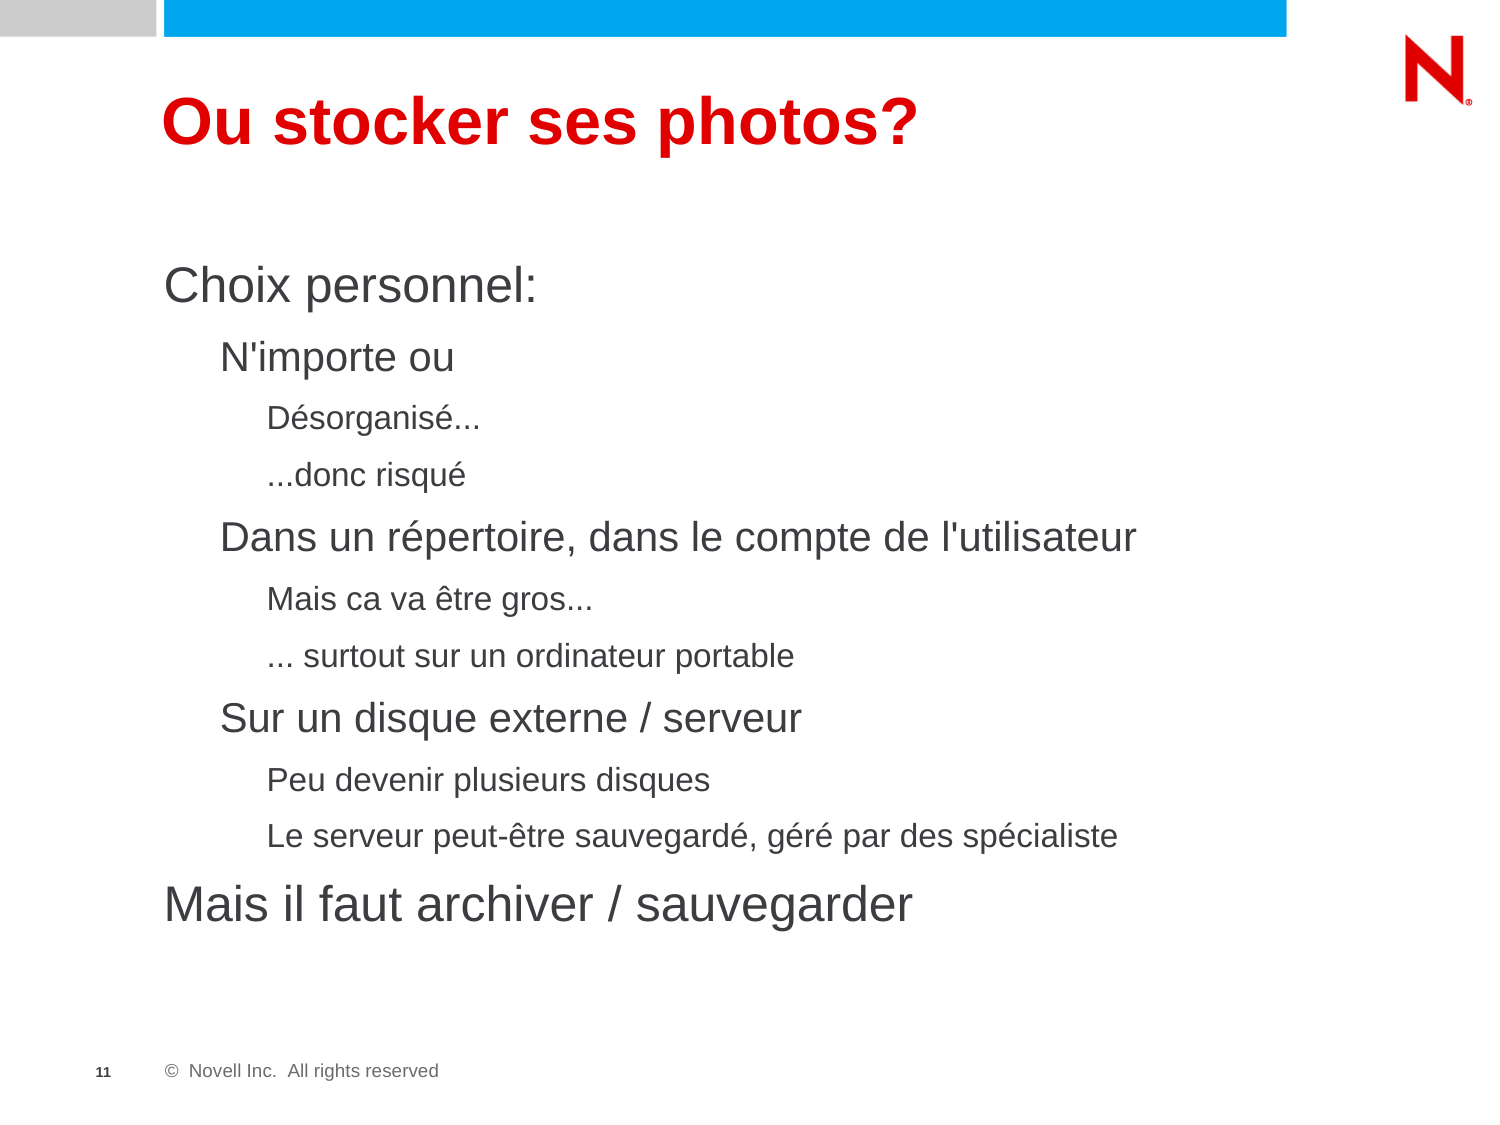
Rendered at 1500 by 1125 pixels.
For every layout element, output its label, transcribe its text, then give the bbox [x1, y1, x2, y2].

picture [1403, 32, 1473, 107]
list Choix personnel: N'importe ou Désorganisé... ...donc risqué Dans un répertoire, dans le compte de l'utilisateur Mais ca va être gros... ... surtout sur un ordinateur portable Sur un disque externe / serveur Peu devenir plusieurs disques Le serveur peut-être sauvegardé, géré par des spécialiste Mais il faut archiver / sauvegarder [163, 254, 1404, 986]
title Ou stocker ses photos? [161, 41, 1383, 205]
